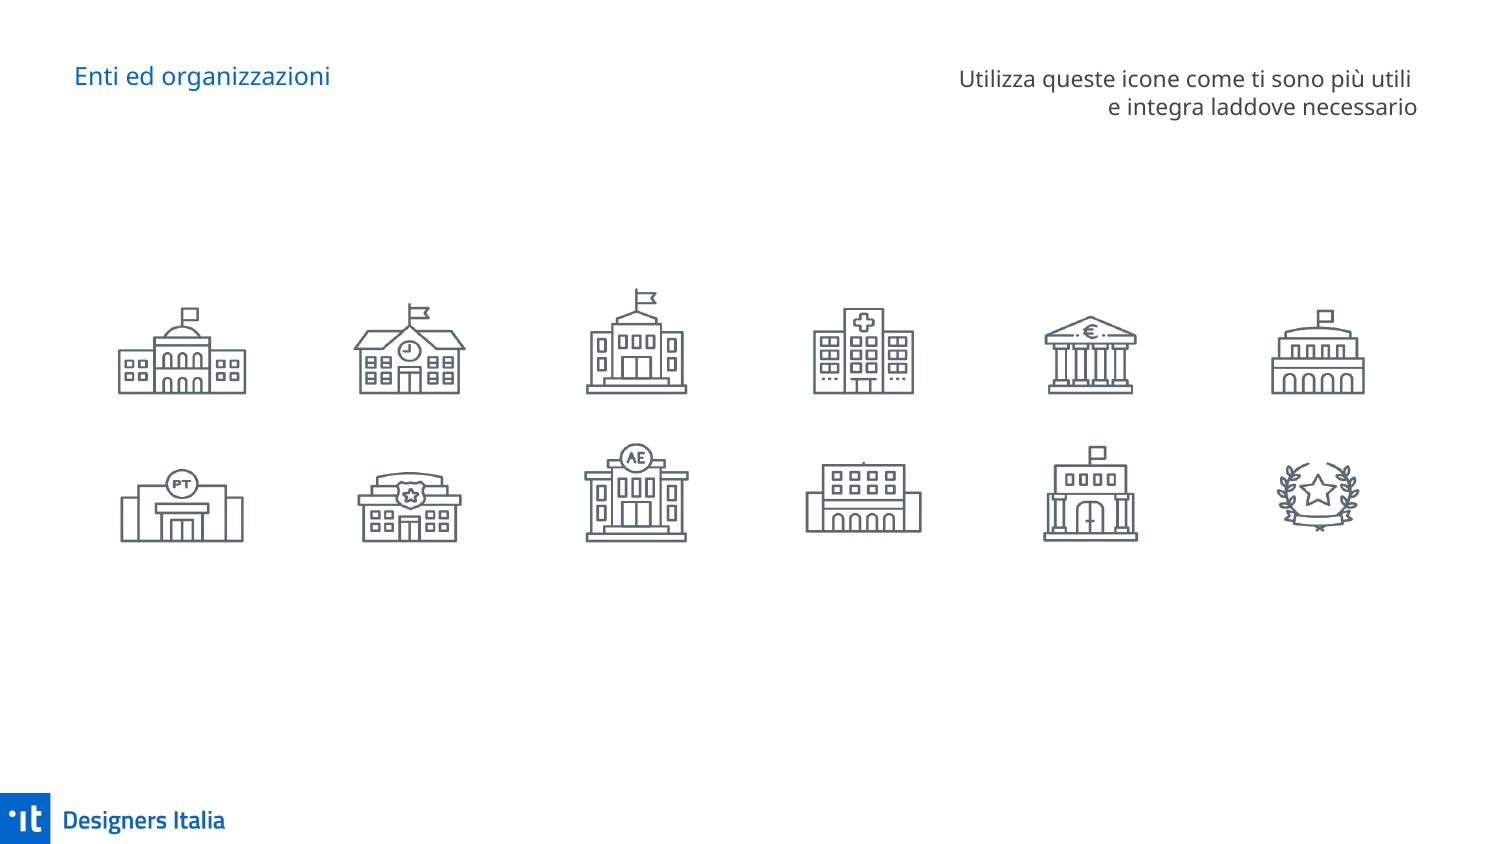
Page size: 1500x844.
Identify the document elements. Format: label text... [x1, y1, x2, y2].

text_box Utilizza queste icone come ti sono più utili e integra laddove necessario [750, 49, 1434, 101]
text_box Enti ed organizzazioni [59, 52, 696, 99]
picture [335, 279, 484, 408]
picture [1244, 279, 1392, 408]
picture [108, 279, 256, 408]
picture [562, 279, 711, 408]
picture [562, 427, 711, 556]
picture [789, 279, 938, 408]
picture [789, 462, 938, 556]
picture [108, 427, 256, 556]
picture [1016, 279, 1165, 408]
picture [1016, 435, 1165, 565]
picture [335, 427, 484, 556]
picture [1244, 427, 1392, 556]
picture [0, 793, 238, 844]
